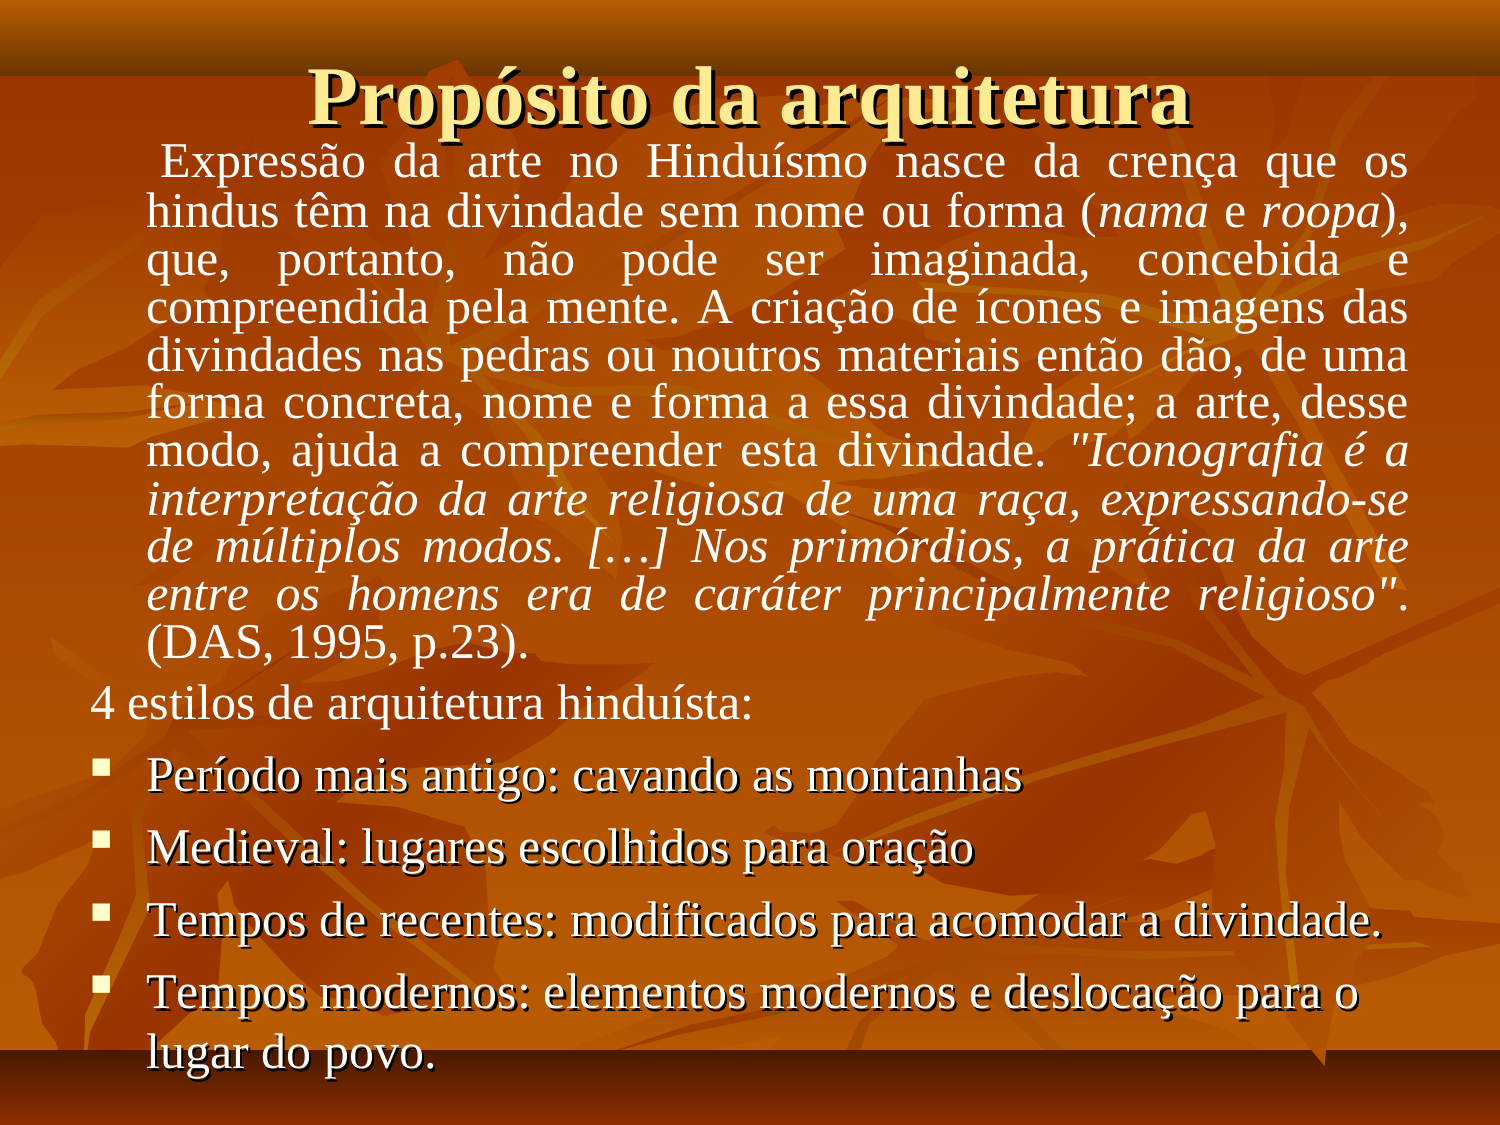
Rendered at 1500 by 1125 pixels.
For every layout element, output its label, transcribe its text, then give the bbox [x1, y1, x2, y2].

title Propósito da arquitetura [75, 33, 1426, 125]
list Expressão da arte no Hinduísmo nasce da crença que os hindus têm na divindade sem nome ou forma (nama e roopa), que, portanto, não pode ser imaginada, concebida e compreendida pela mente. A criação de ícones e imagens das divindades nas pedras ou noutros materiais então dão, de uma forma concreta, nome e forma a essa divindade; a arte, desse modo, ajuda a compreender esta divindade. "Iconografia é a interpretação da arte religiosa de uma raça, expressando-se de múltiplos modos. […] Nos primórdios, a prática da arte entre os homens era de caráter principalmente religioso". (DAS, 1995, p.23). 4 estilos de arquitetura hinduísta: Período mais antigo: cavando as montanhas Medieval: lugares escolhidos para oração Tempos de recentes: modificados para acomodar a divindade. Tempos modernos: elementos modernos e deslocação para o lugar do povo. [75, 125, 1426, 1125]
